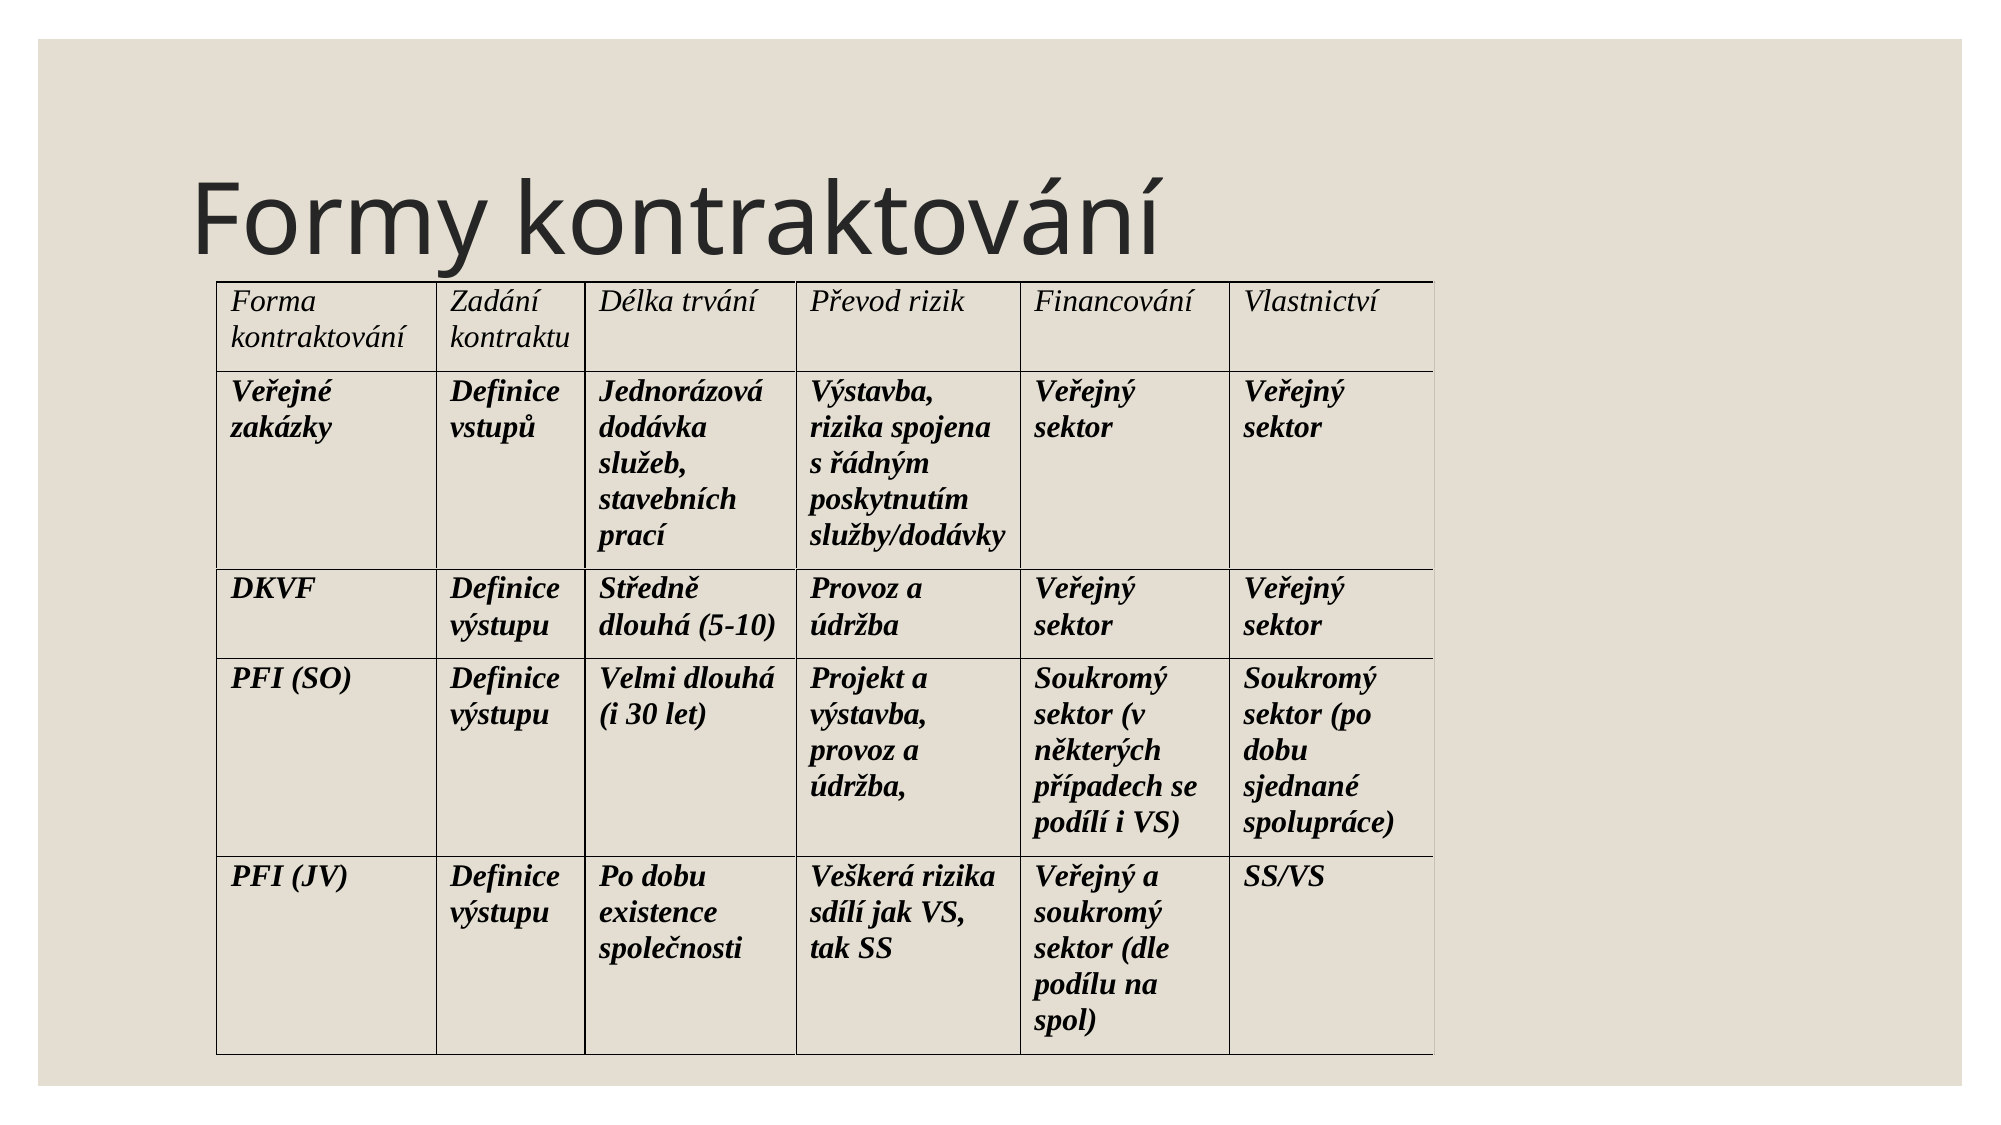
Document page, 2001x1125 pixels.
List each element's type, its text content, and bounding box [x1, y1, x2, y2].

title Formy kontraktování [174, 105, 1825, 331]
picture [216, 281, 1435, 1092]
